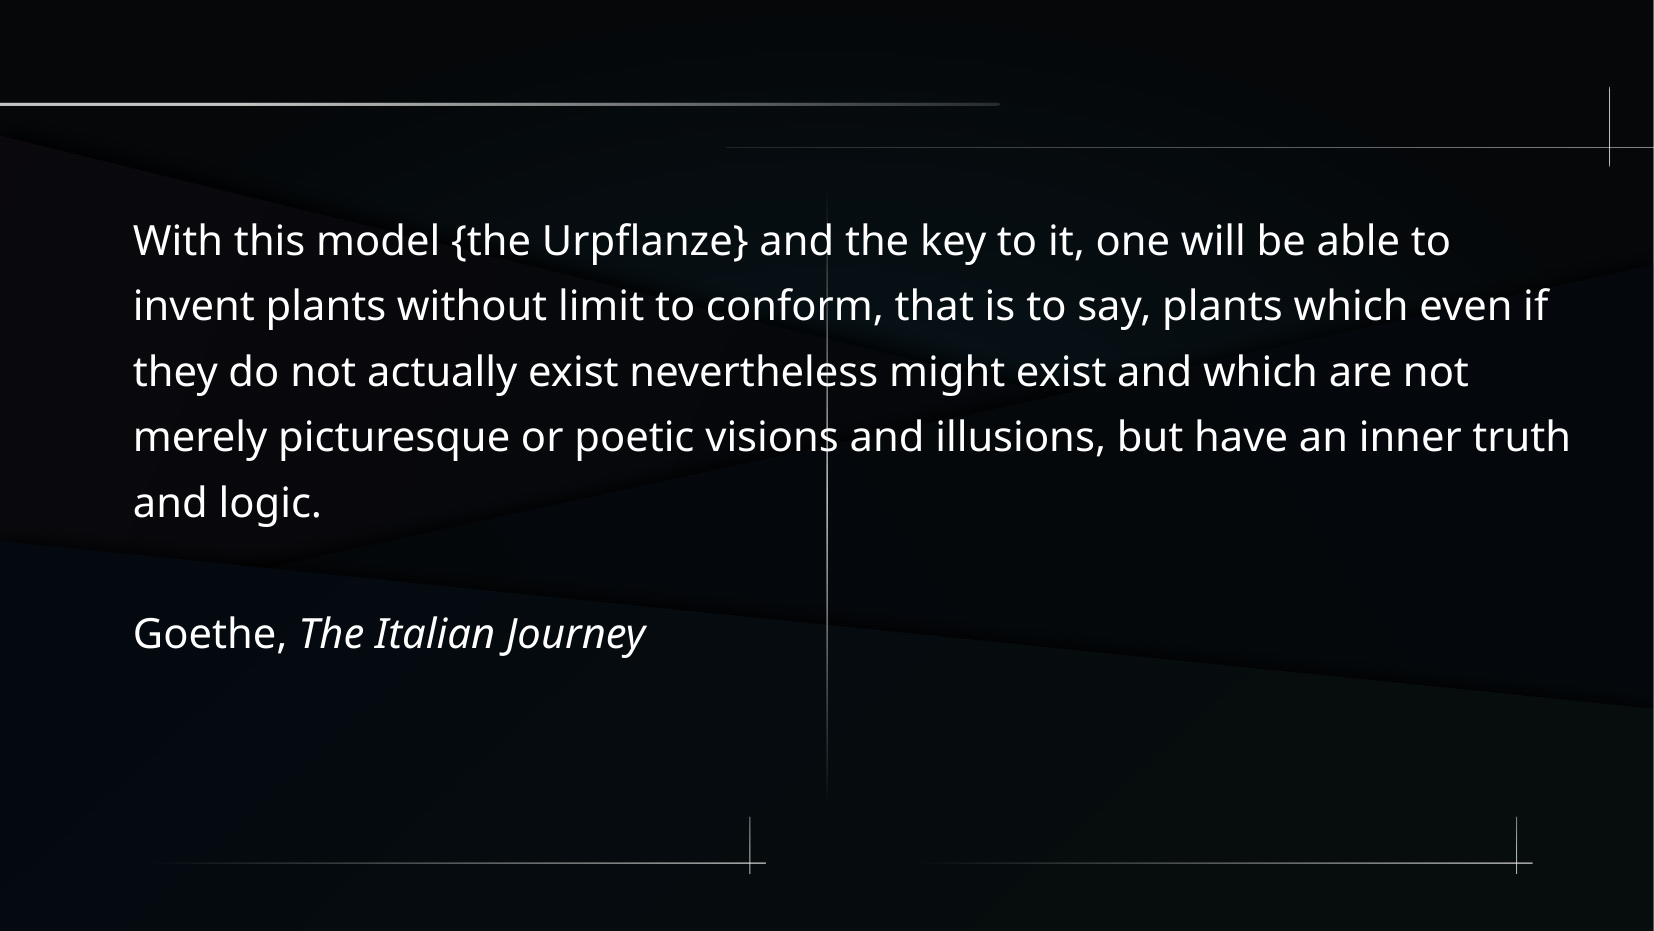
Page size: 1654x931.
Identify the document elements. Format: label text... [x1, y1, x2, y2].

title With this model {the Urpflanze} and the key to it, one will be able to invent plants without limit to conform, that is to say, plants which even if they do not actually exist nevertheless might exist and which are not merely picturesque or poetic visions and illusions, but have an inner truth and logic. Goethe, The Italian Journey [59, 287, 1625, 576]
picture [0, 0, 1654, 931]
